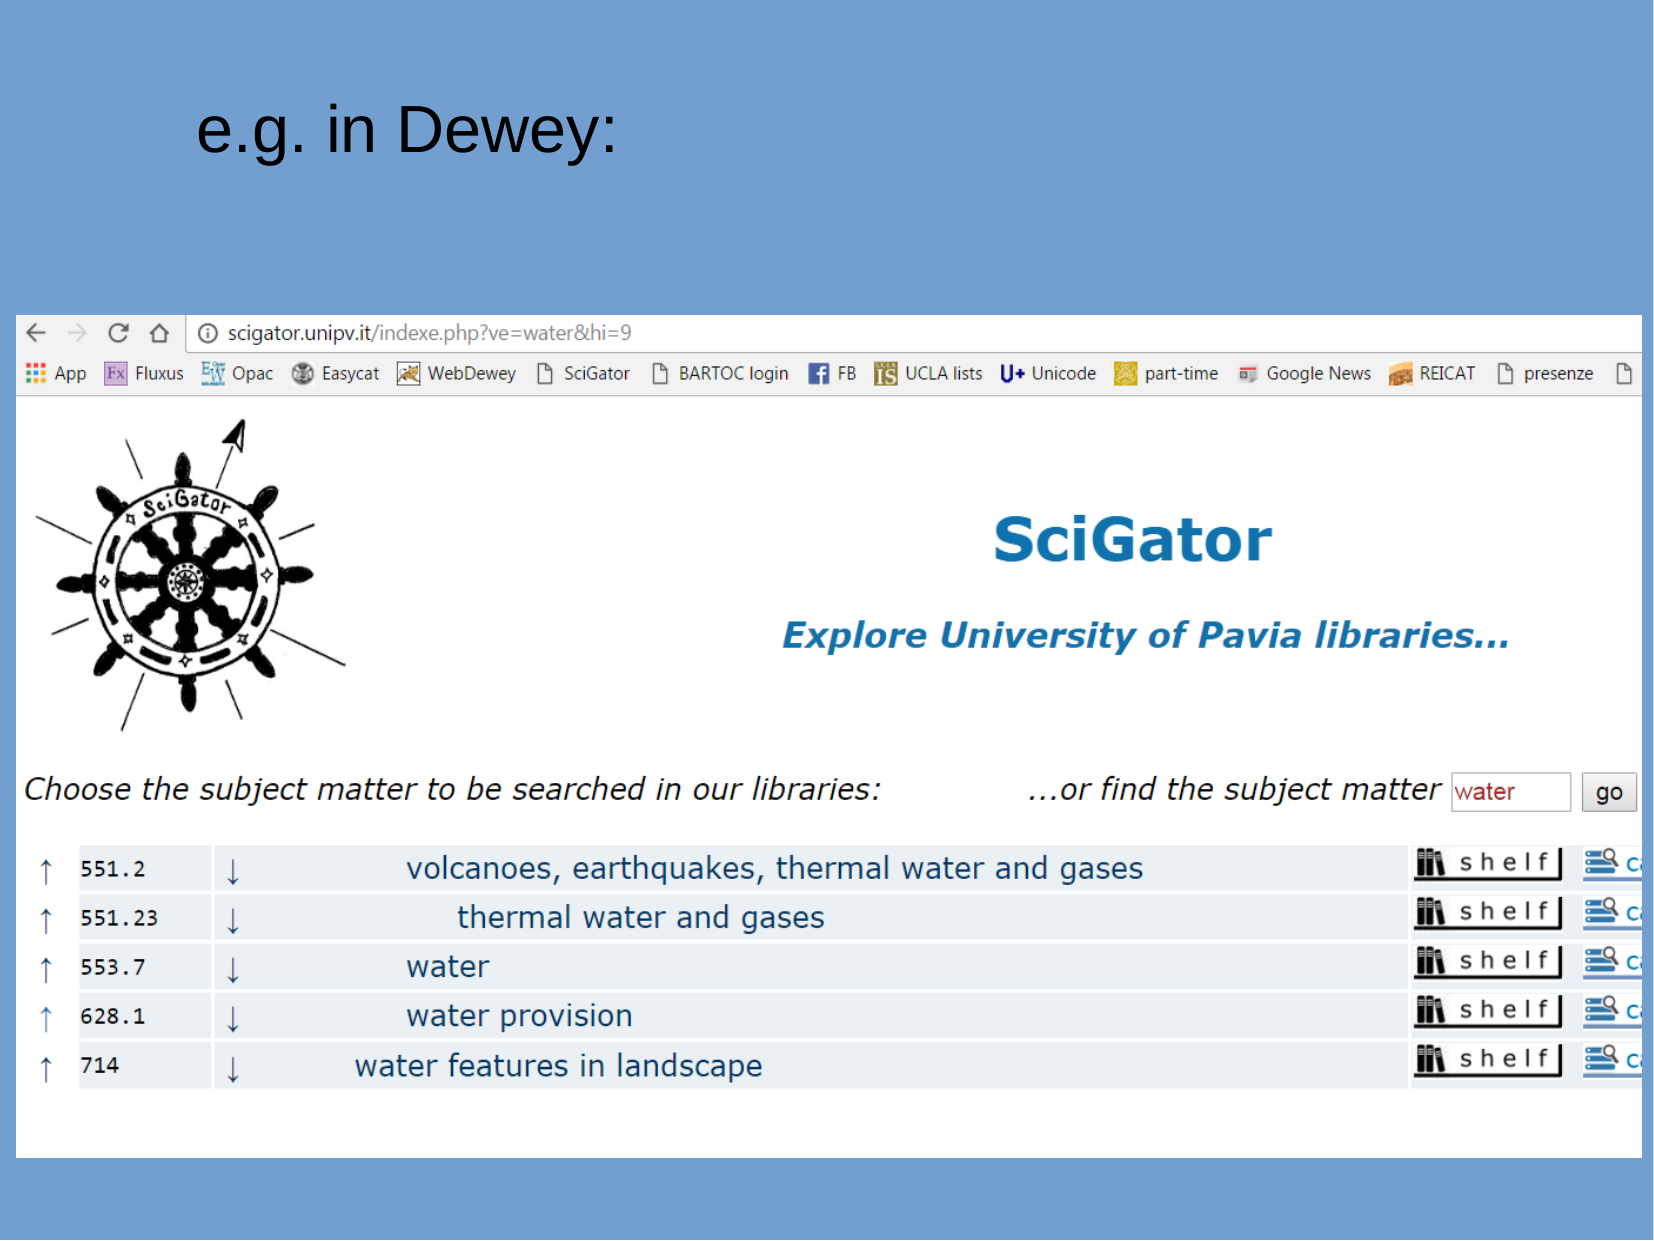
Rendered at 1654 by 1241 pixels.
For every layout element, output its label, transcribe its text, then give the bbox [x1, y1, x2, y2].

text_box e.g. in Dewey: [181, 84, 745, 189]
picture [16, 315, 1642, 1158]
